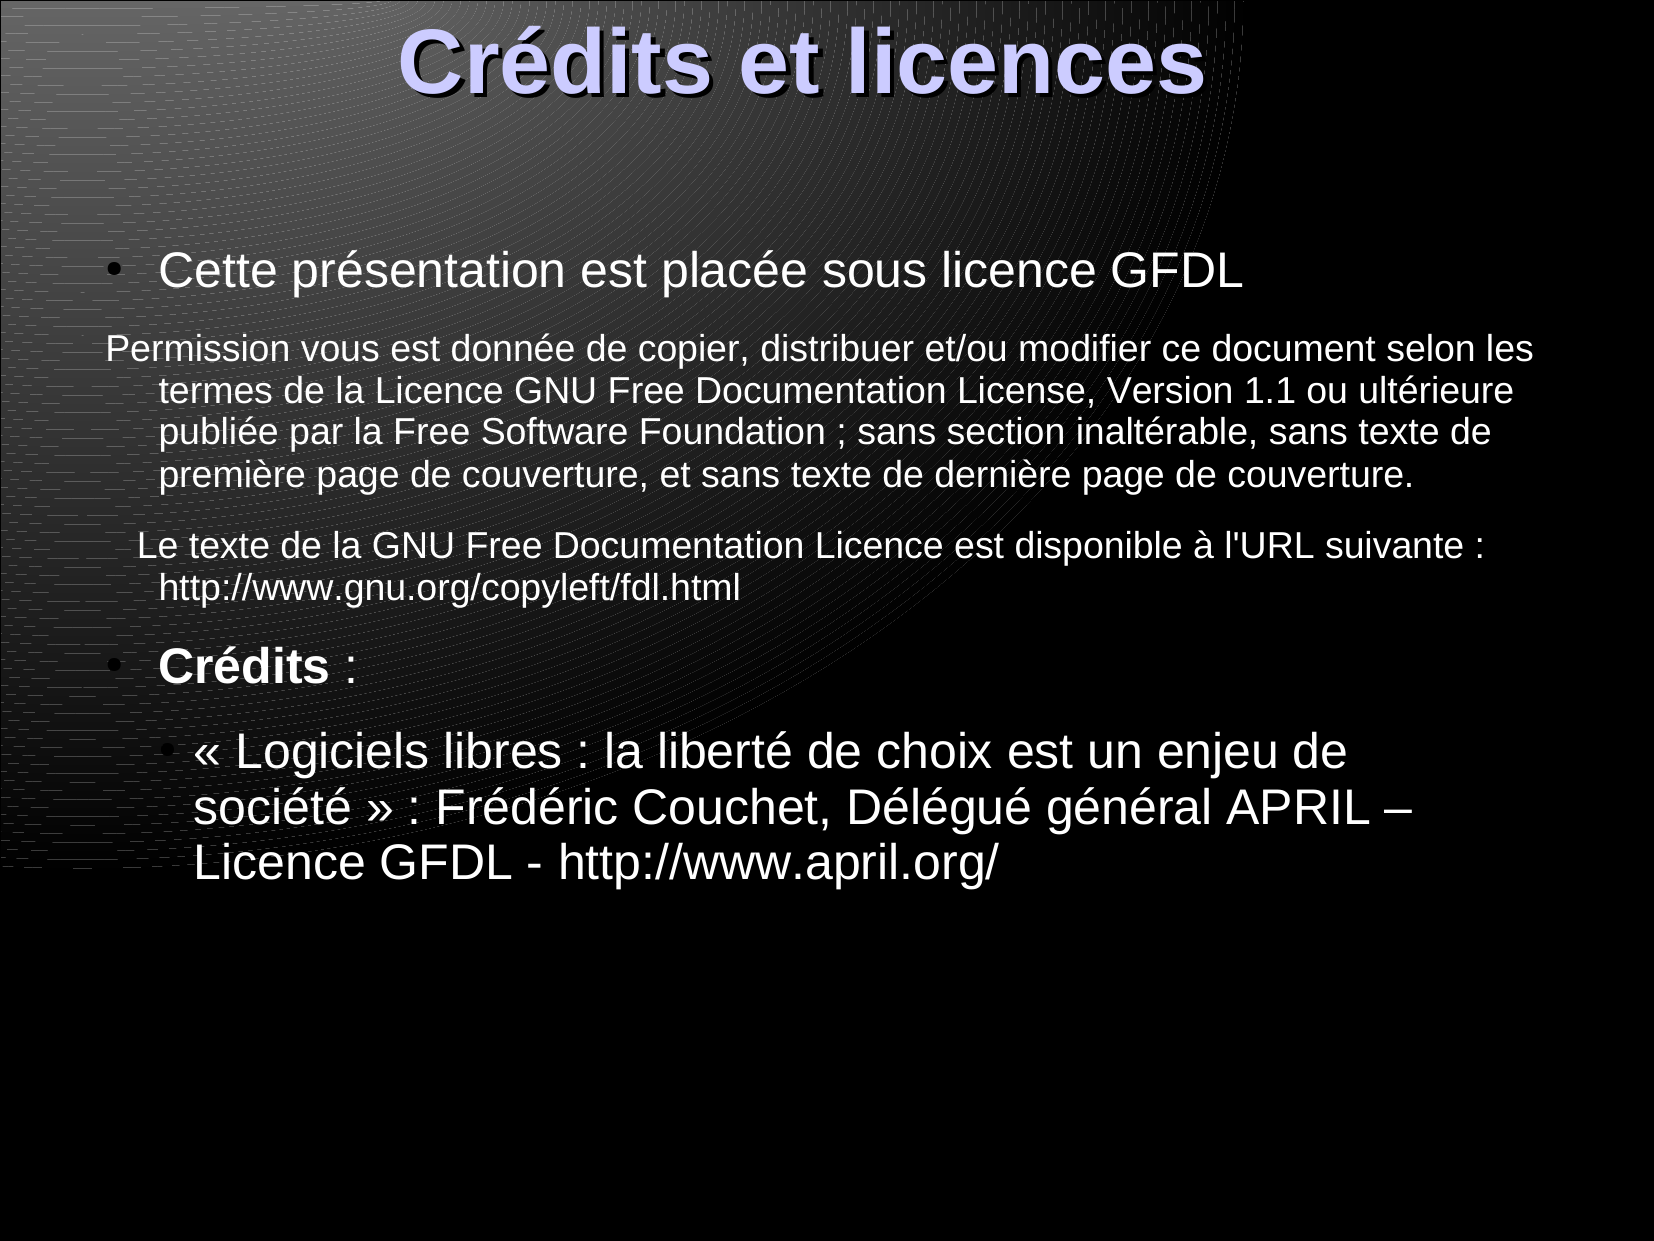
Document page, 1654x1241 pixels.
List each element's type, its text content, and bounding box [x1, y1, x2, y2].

title Crédits et licences [59, 5, 1548, 119]
list Cette présentation est placée sous licence GFDL Permission vous est donnée de copier, distribuer et/ou modifier ce document selon les termes de la Licence GNU Free Documentation License, Version 1.1 ou ultérieure publiée par la Free Software Foundation ; sans section inaltérable, sans texte de première page de couverture, et sans texte de dernière page de couverture. Le texte de la GNU Free Documentation Licence est disponible à l'URL suivante : http://www.gnu.org/copyleft/fdl.html Crédits : « Logiciels libres : la liberté de choix est un enjeu de société » : Frédéric Couchet, Délégué général APRIL – Licence GFDL - http://www.april.org/ [87, 241, 1554, 1085]
